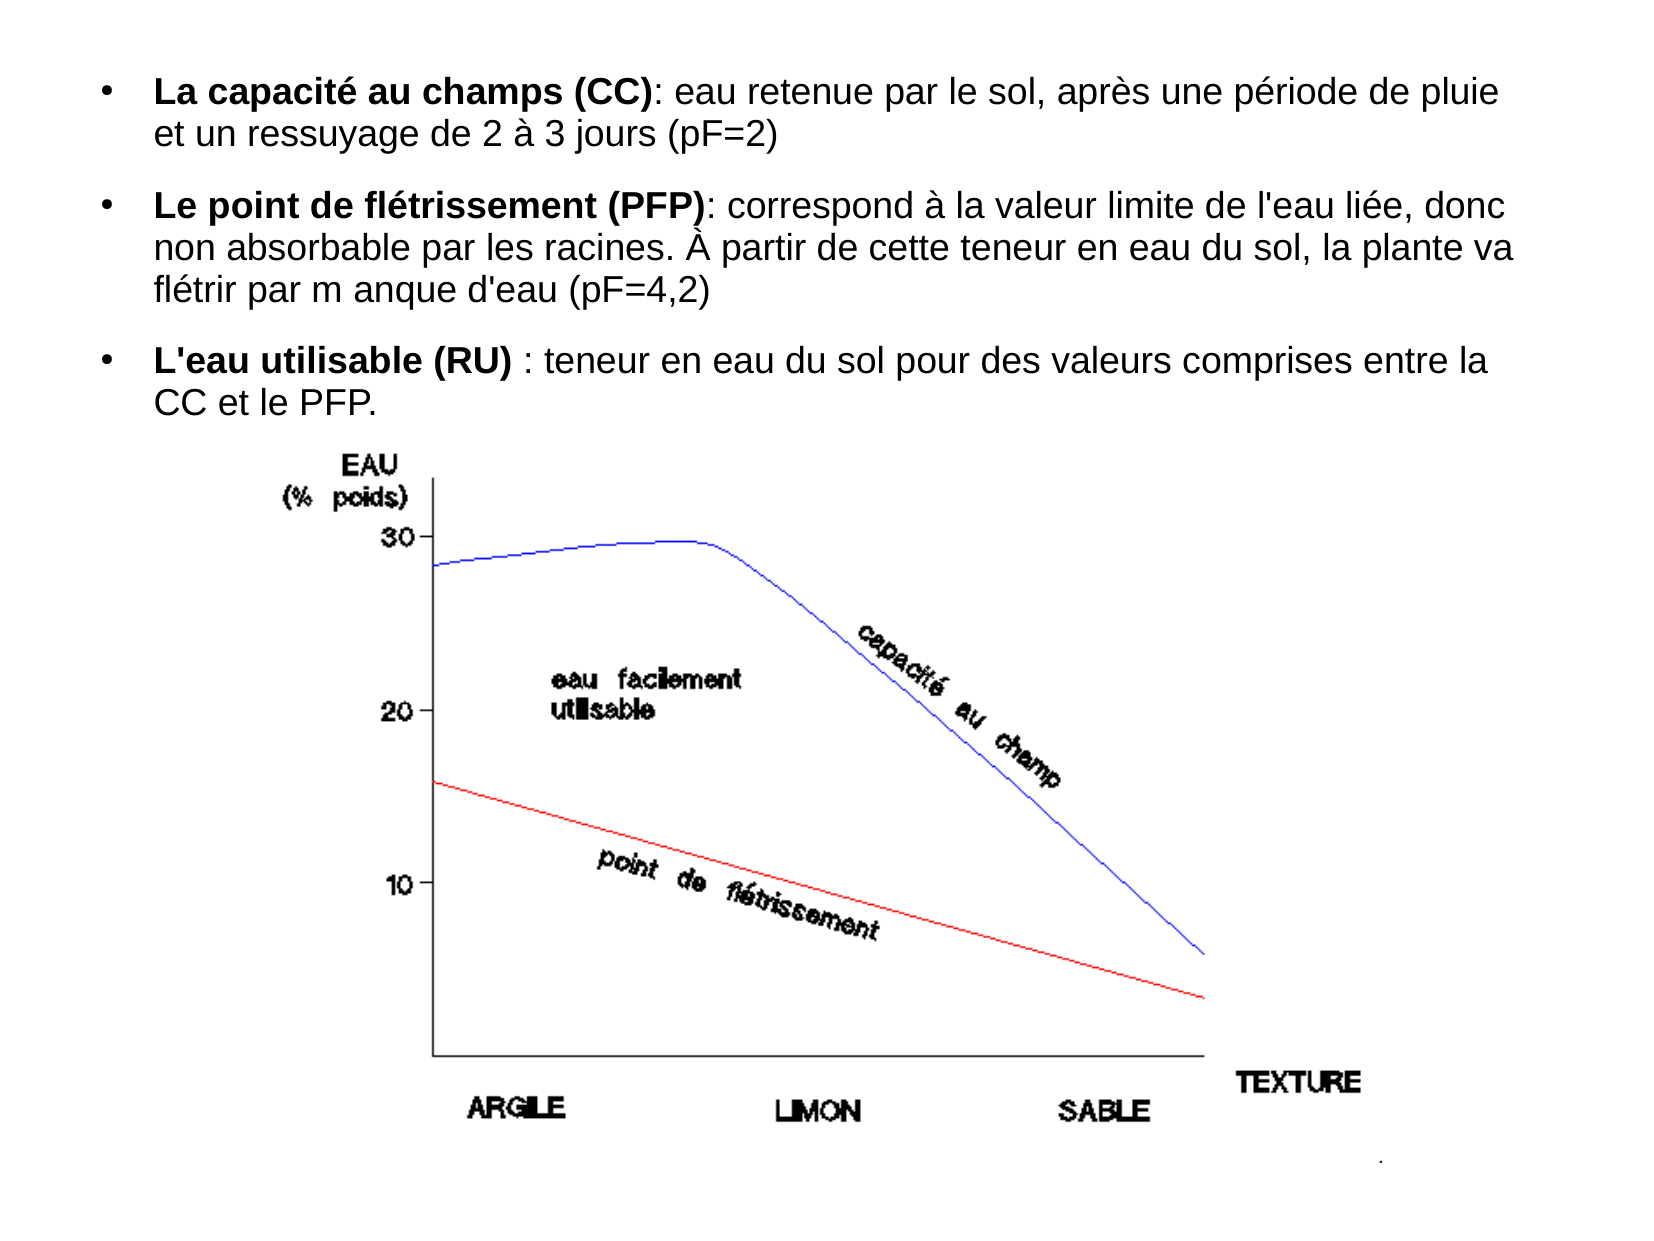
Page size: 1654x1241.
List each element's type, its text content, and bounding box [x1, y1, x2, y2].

list La capacité au champs (CC): eau retenue par le sol, après une période de pluie et un ressuyage de 2 à 3 jours (pF=2) Le point de flétrissement (PFP): correspond à la valeur limite de l'eau liée, donc non absorbable par les racines. À partir de cette teneur en eau du sol, la plante va flétrir par m anque d'eau (pF=4,2) L'eau utilisable (RU) : teneur en eau du sol pour des valeurs comprises entre la CC et le PFP. [82, 70, 1538, 1010]
picture [271, 425, 1382, 1163]
